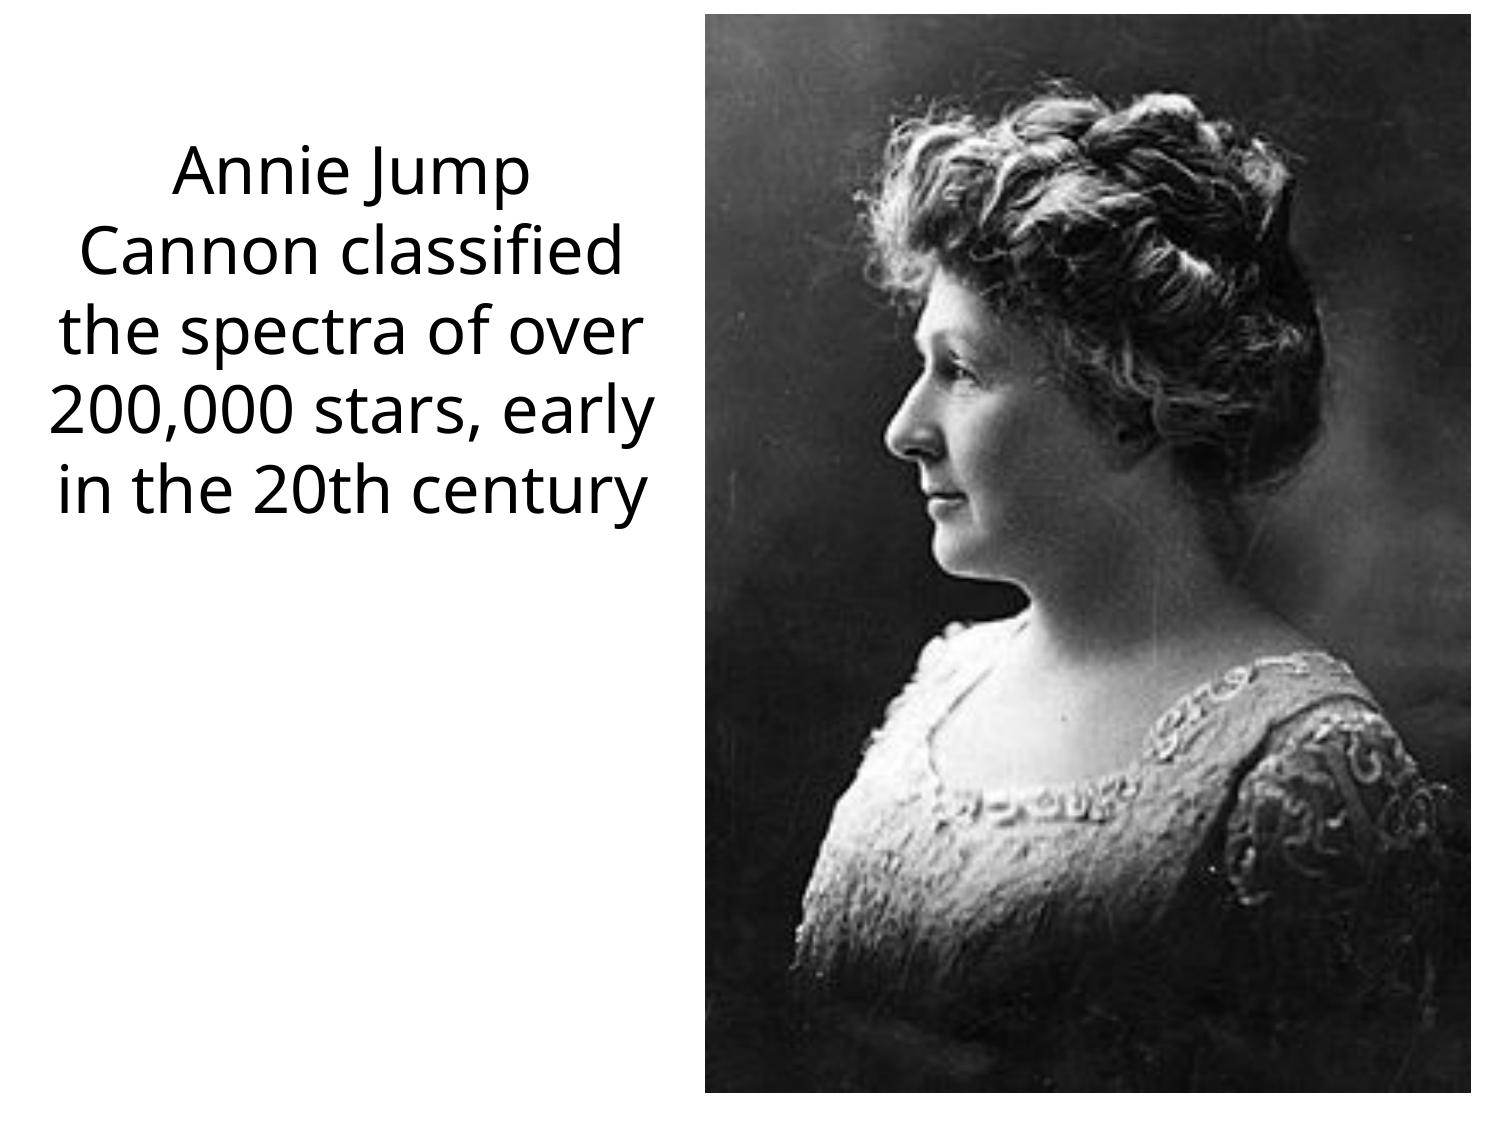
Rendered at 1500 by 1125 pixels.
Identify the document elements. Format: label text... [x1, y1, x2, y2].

picture [705, 14, 1471, 1093]
list Annie Jump Cannon classified the spectra of over 200,000 stars, early in the 20th century [30, 120, 676, 991]
